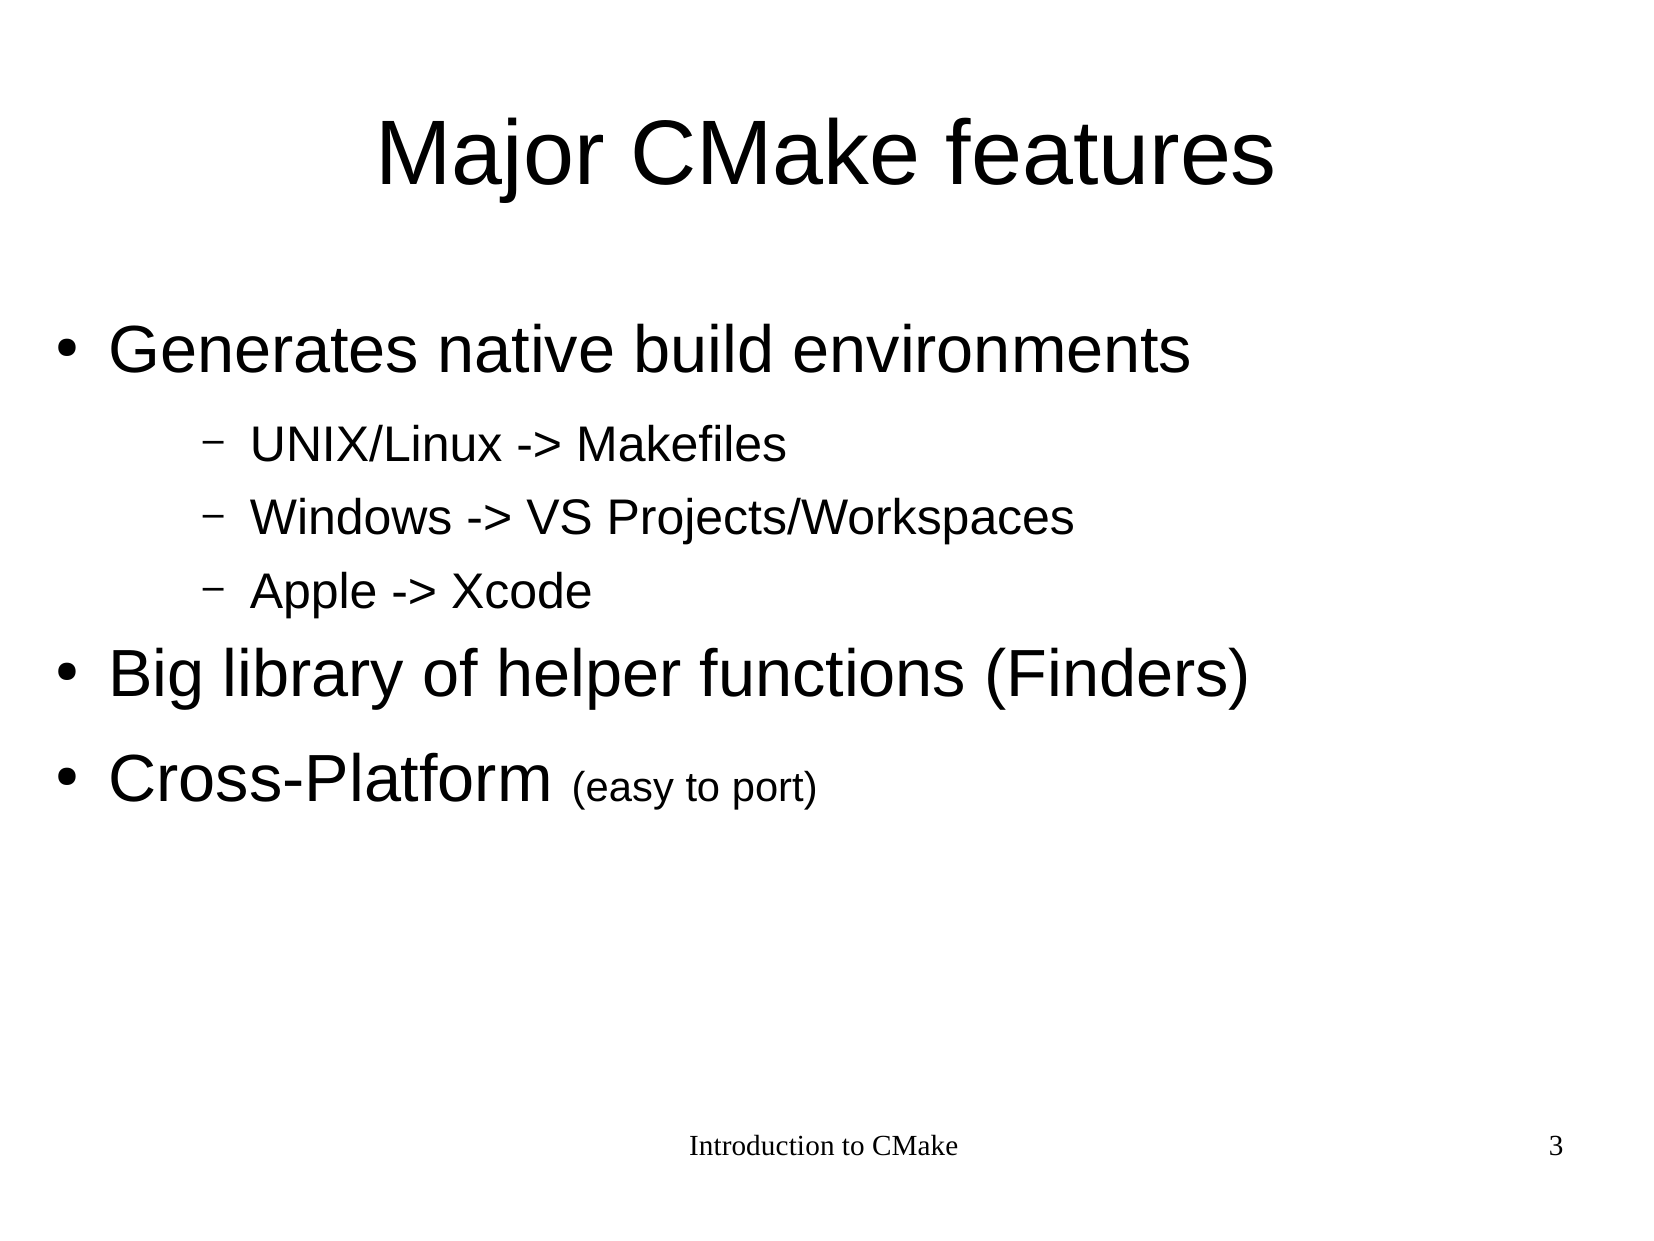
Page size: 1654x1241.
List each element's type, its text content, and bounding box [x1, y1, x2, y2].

title Major CMake features [82, 49, 1571, 207]
list Generates native build environments UNIX/Linux -> Makefiles Windows -> VS Projects/Workspaces Apple -> Xcode Big library of helper functions (Finders) Cross-Platform (easy to port) [37, 207, 1576, 1051]
